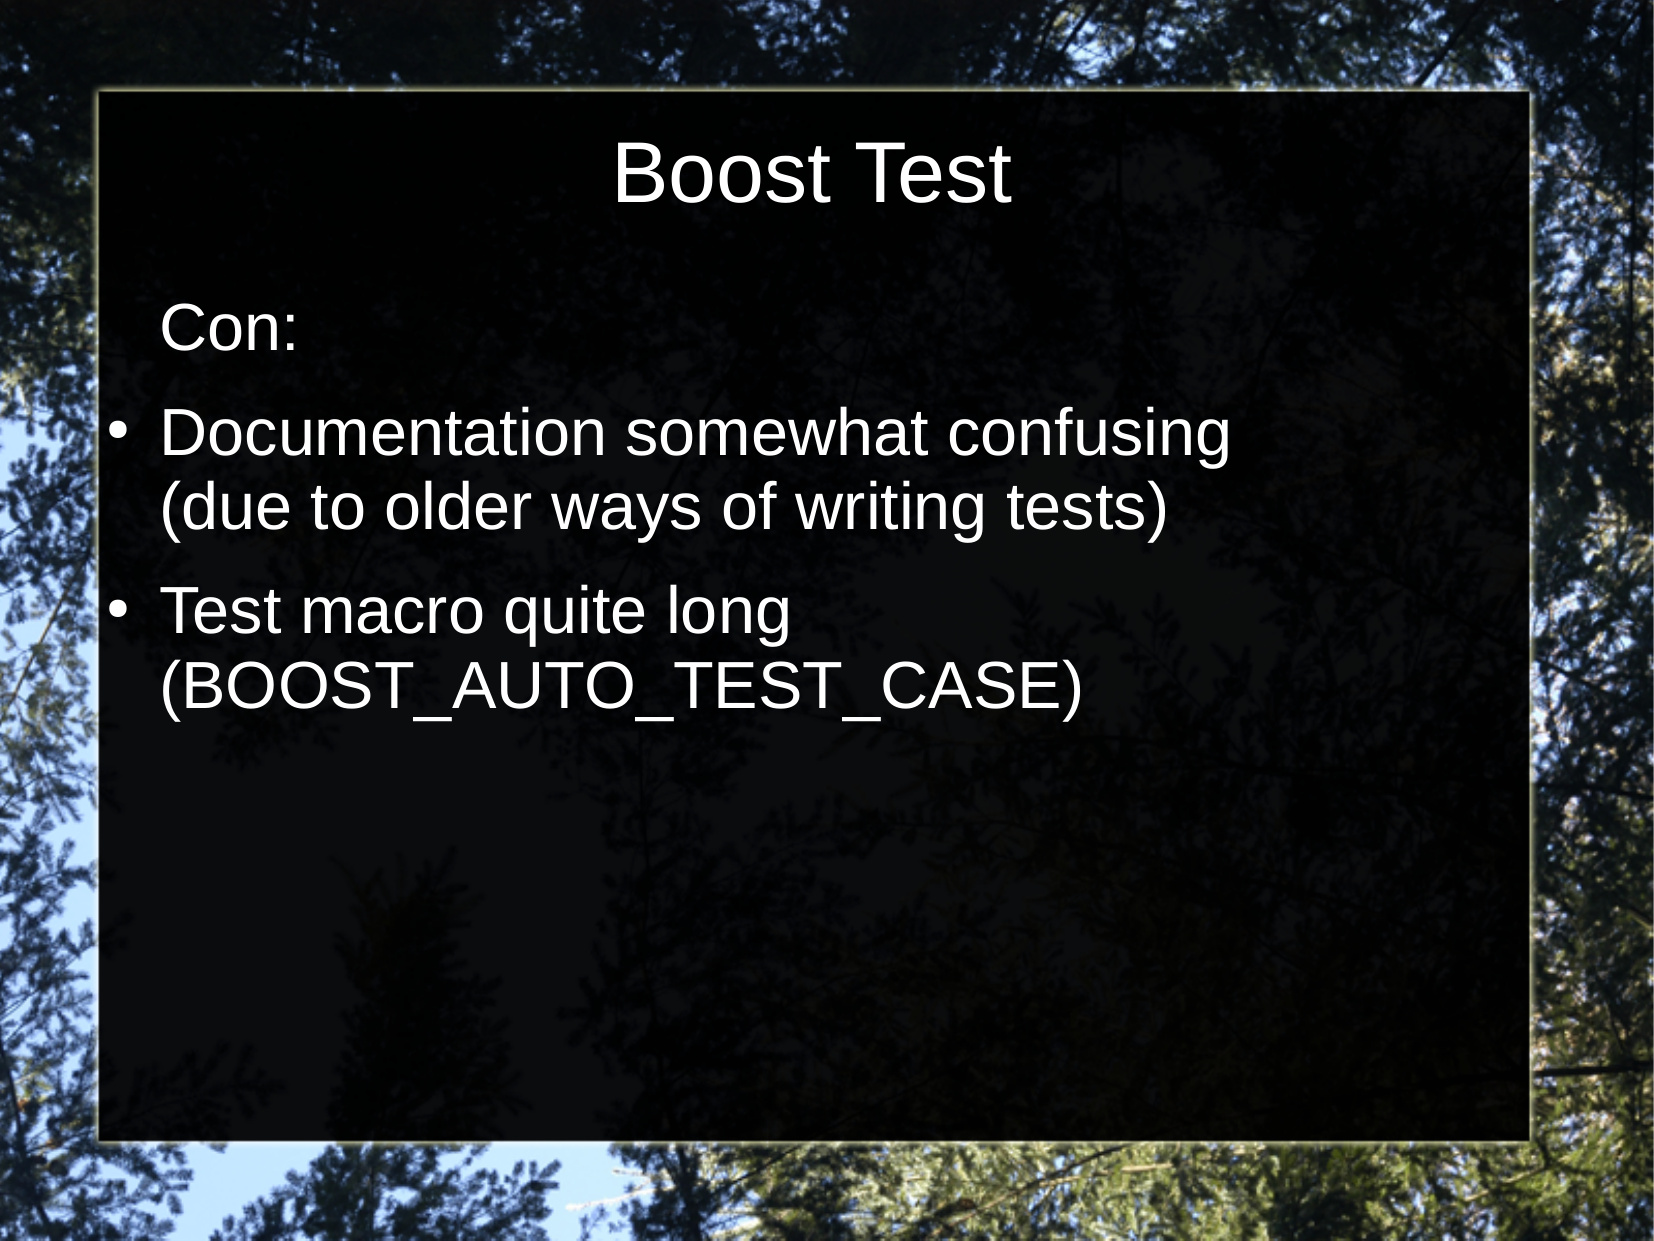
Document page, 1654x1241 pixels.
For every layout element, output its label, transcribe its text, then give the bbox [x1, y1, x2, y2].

list Con: Documentation somewhat confusing (due to older ways of writing tests) Test macro quite long (BOOST_AUTO_TEST_CASE) [88, 290, 1536, 1109]
picture [0, 0, 1654, 1241]
title Boost Test [88, 88, 1536, 257]
